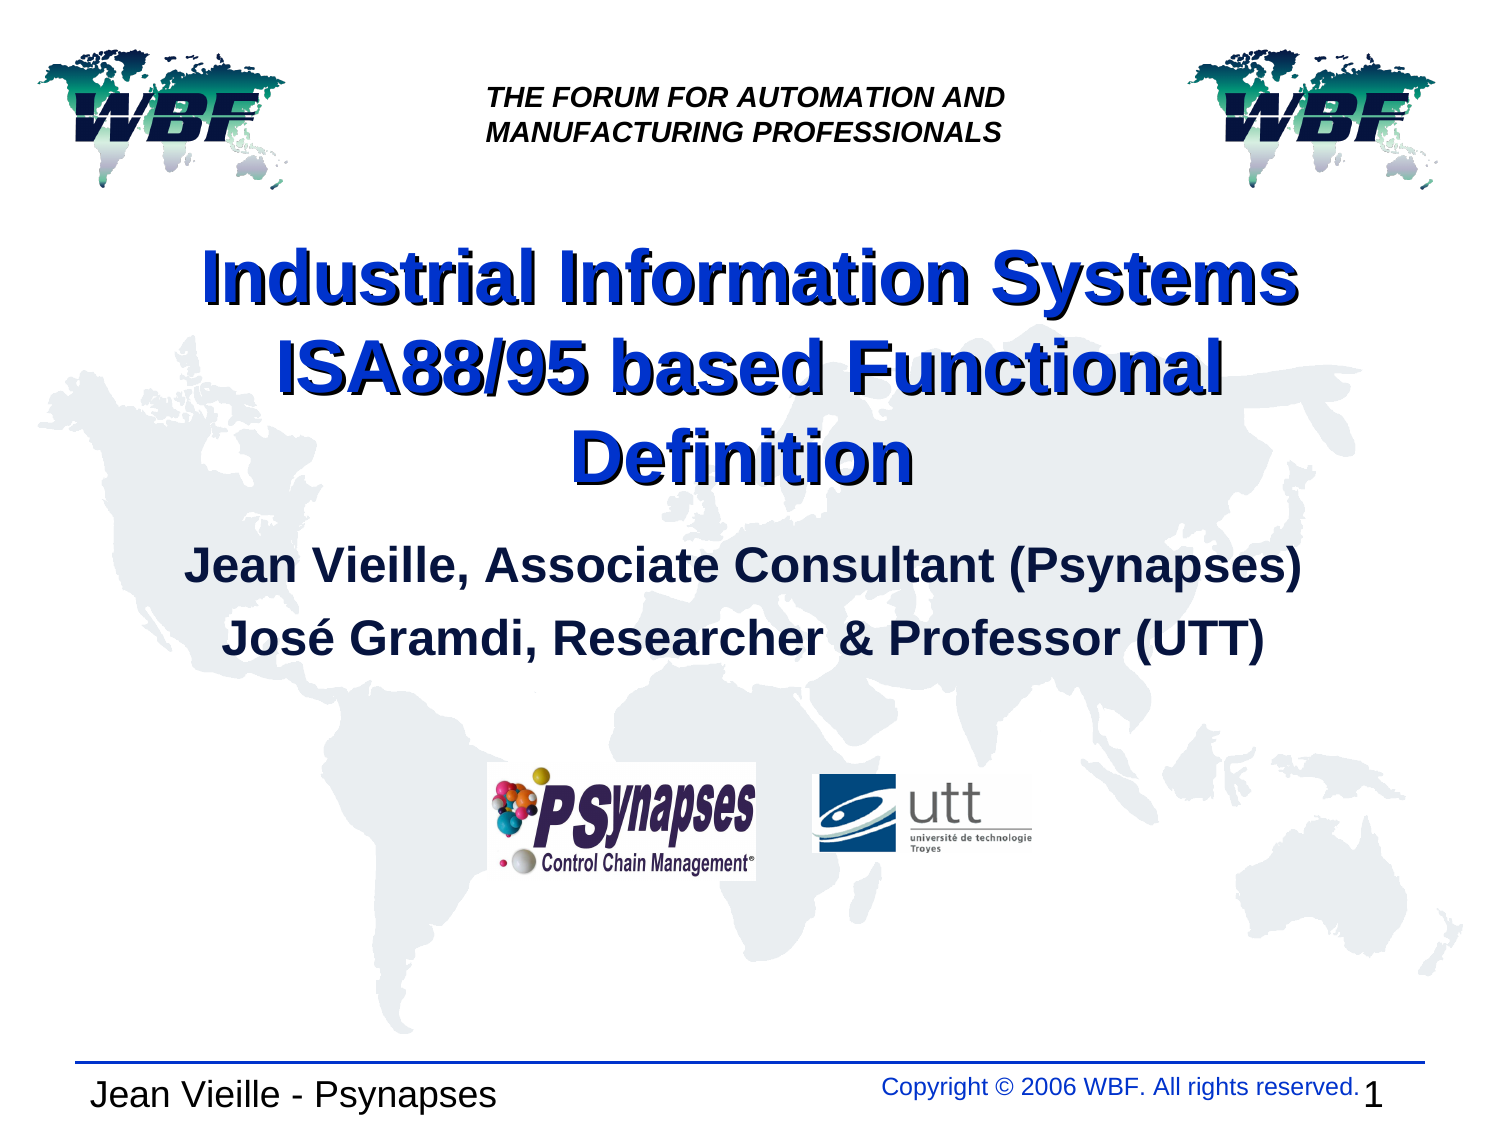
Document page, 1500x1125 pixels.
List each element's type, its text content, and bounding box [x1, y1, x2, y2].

picture [1187, 49, 1438, 190]
picture [37, 324, 1463, 1034]
text_box THE FORUM FOR AUTOMATION AND MANUFACTURING PROFESSIONALS [470, 70, 1029, 156]
picture [37, 49, 288, 190]
title Industrial Information Systems ISA88/95 based Functional Definition [112, 174, 1388, 525]
subtitle Jean Vieille, Associate Consultant (Psynapses) José Gramdi, Researcher & Professor (UTT) [75, 525, 1413, 738]
